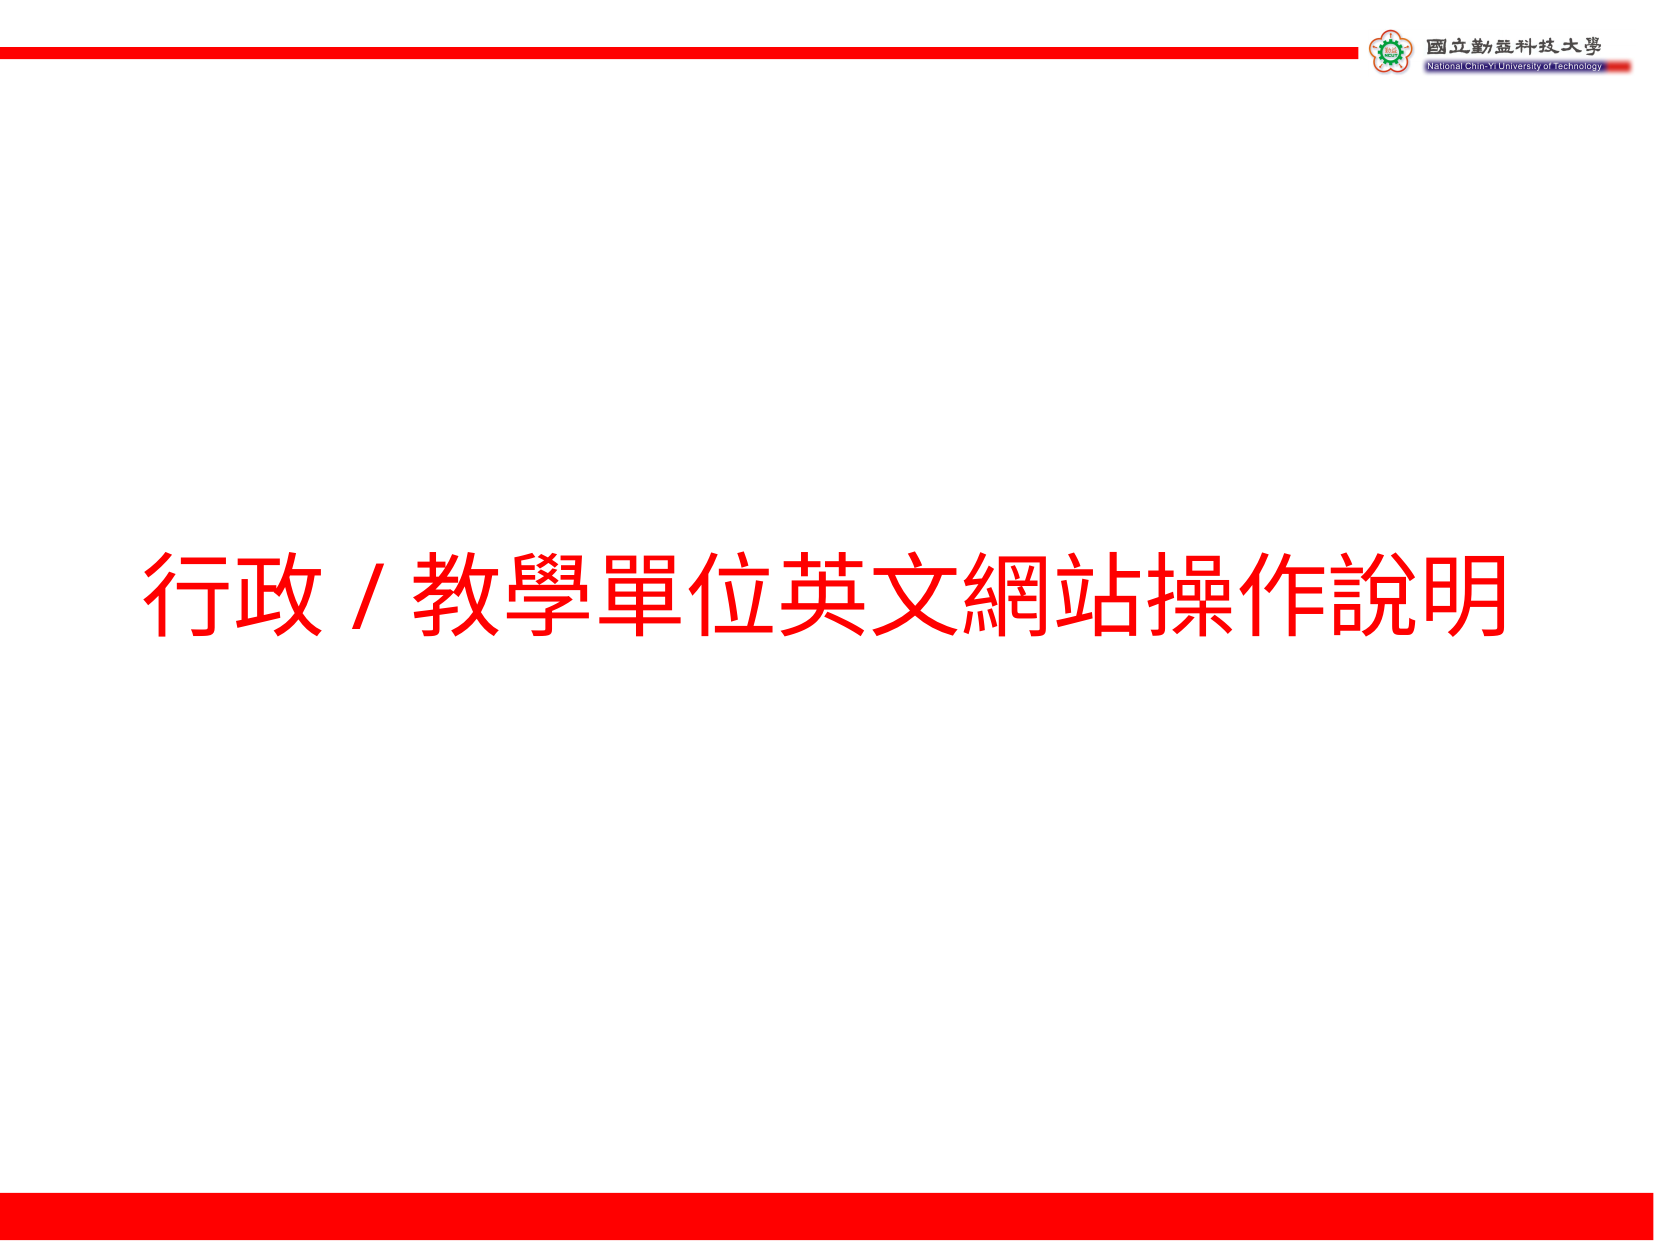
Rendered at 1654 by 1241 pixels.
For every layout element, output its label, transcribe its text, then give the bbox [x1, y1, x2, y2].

subtitle 行政/教學單位英文網站操作說明 [82, 165, 1571, 1015]
picture [1368, 29, 1636, 77]
